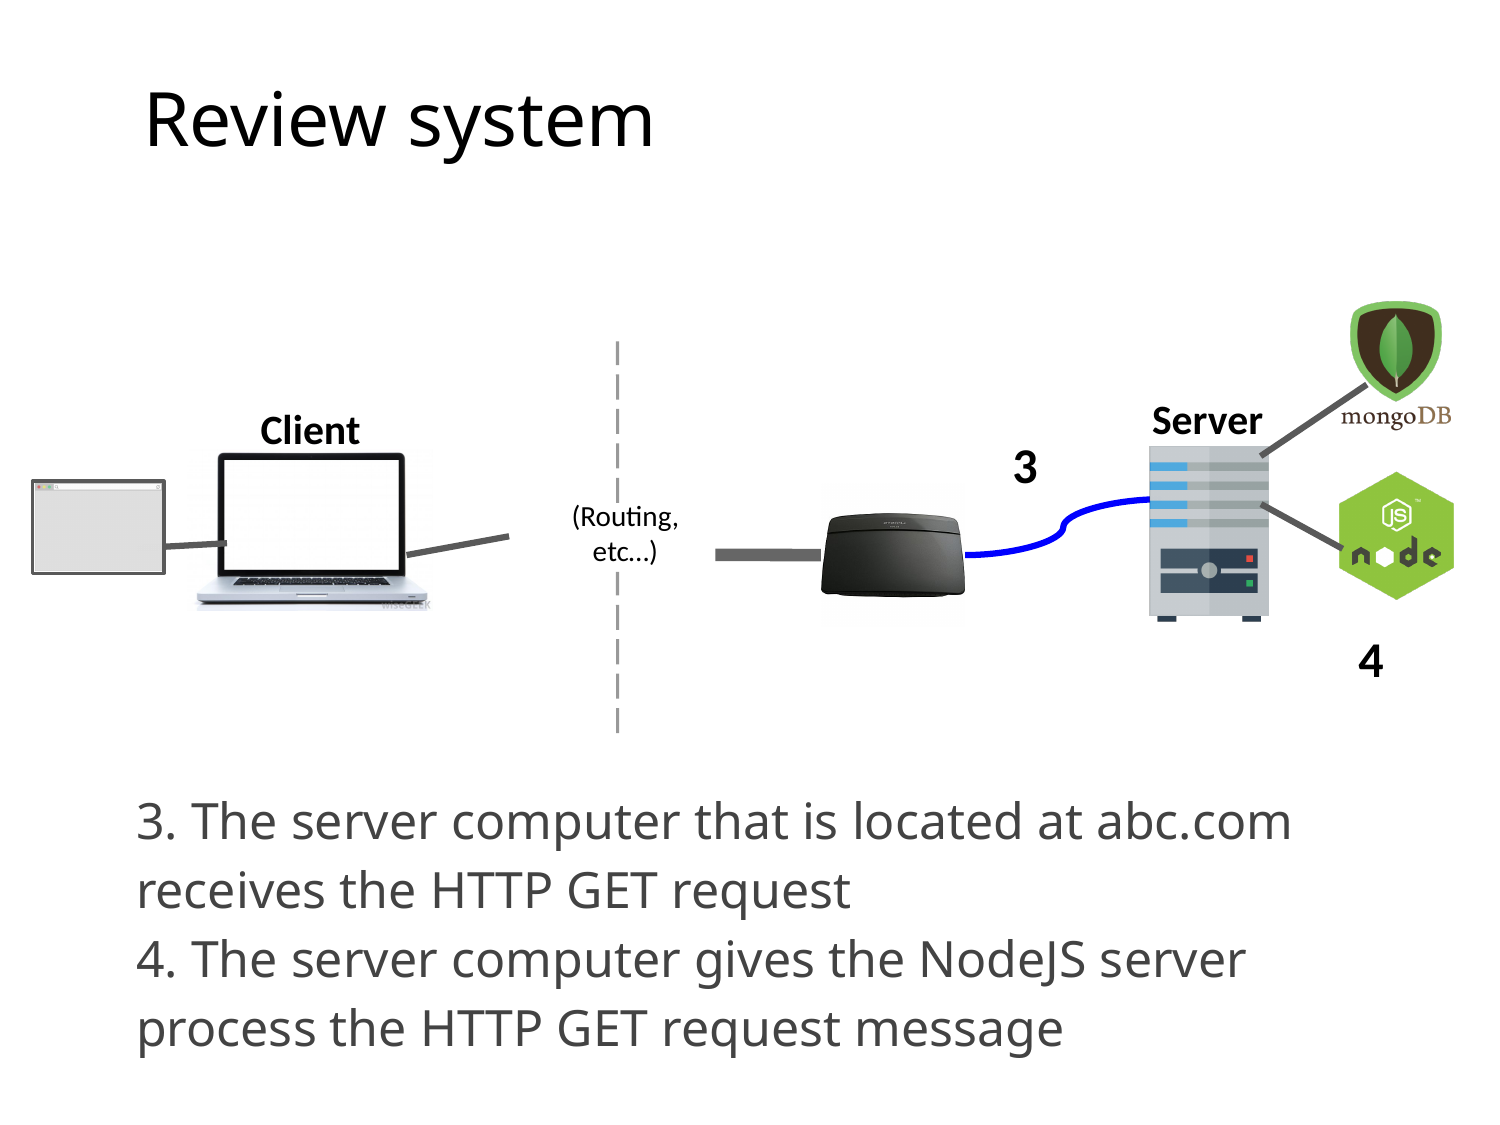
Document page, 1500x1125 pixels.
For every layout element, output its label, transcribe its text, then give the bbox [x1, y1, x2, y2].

picture [187, 449, 433, 611]
picture [1324, 282, 1468, 450]
picture [1330, 470, 1462, 602]
text_box 3 [984, 422, 1066, 505]
picture [821, 483, 965, 627]
picture [34, 482, 163, 572]
list 3. The server computer that is located at abc.com receives the HTTP GET request 4. The server computer gives the NodeJS server process the HTTP GET request message [121, 765, 1442, 1067]
picture [1114, 475, 1302, 630]
text_box Client [188, 371, 434, 484]
text_box 4 [1330, 616, 1412, 699]
title Review system [128, 56, 1372, 183]
text_box (Routing, etc…) [509, 456, 727, 618]
text_box Server [1085, 361, 1331, 475]
